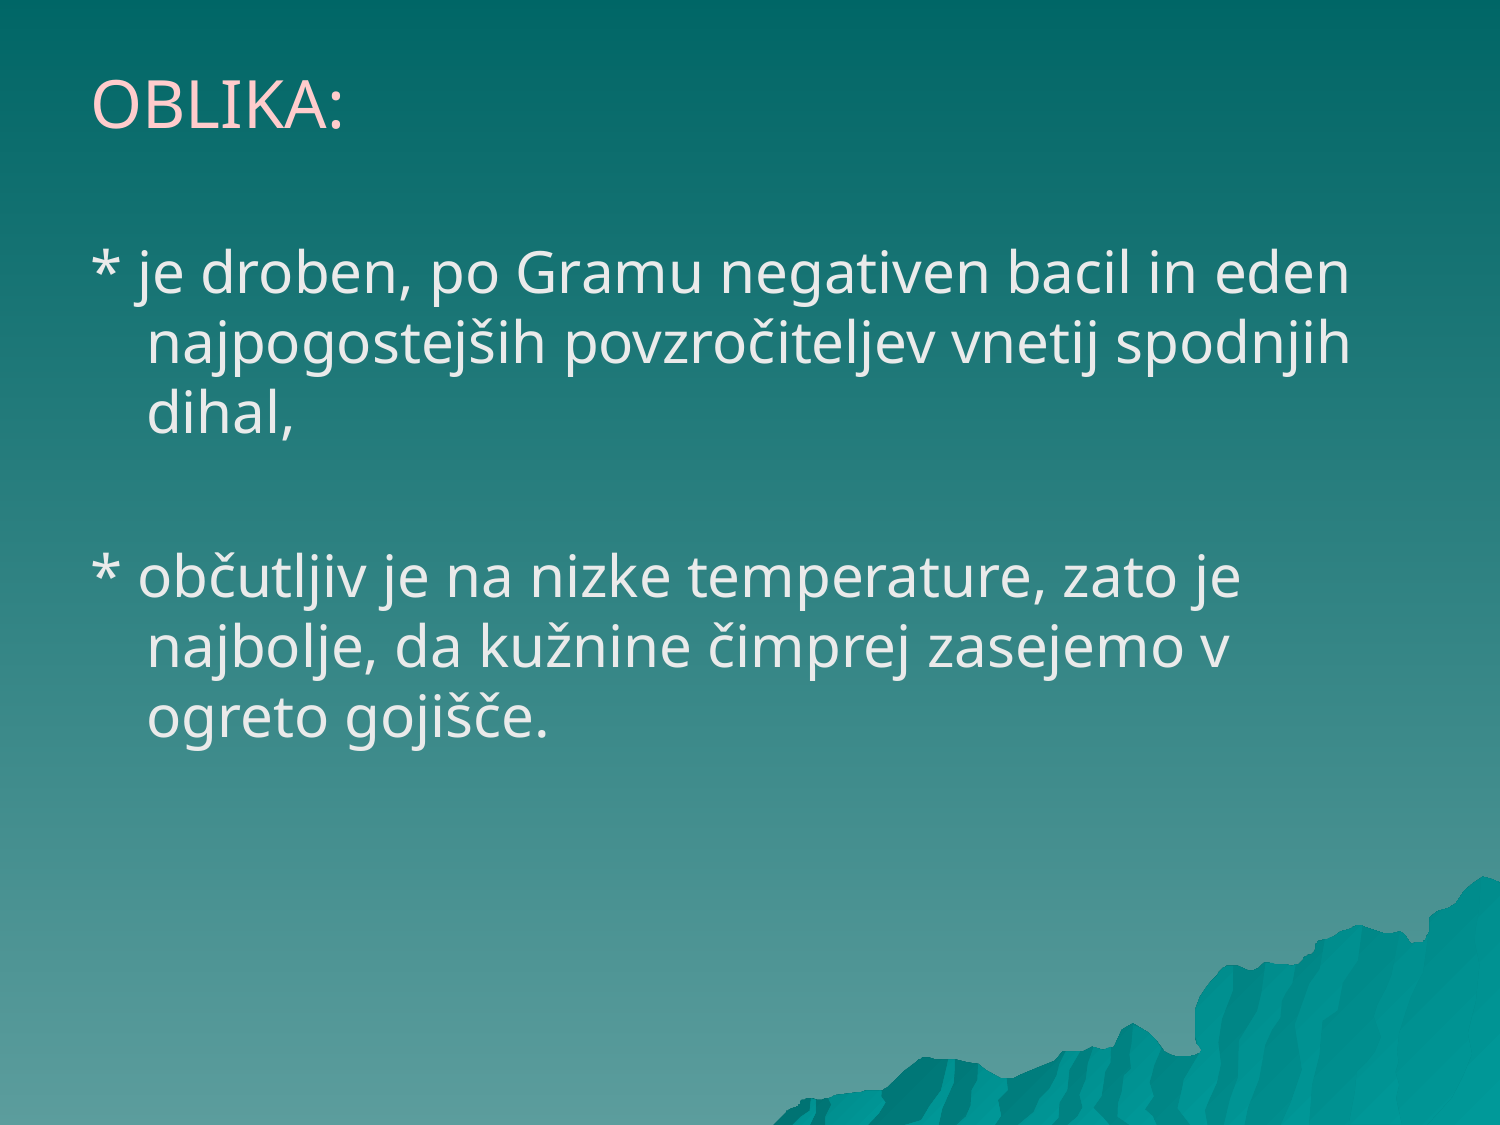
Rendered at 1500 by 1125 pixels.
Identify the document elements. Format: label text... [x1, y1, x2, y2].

list OBLIKA: * je droben, po Gramu negativen bacil in eden najpogostejših povzročiteljev vnetij spodnjih dihal, * občutljiv je na nizke temperature, zato je najbolje, da kužnine čimprej zasejemo v ogreto gojišče. [75, 54, 1425, 1006]
